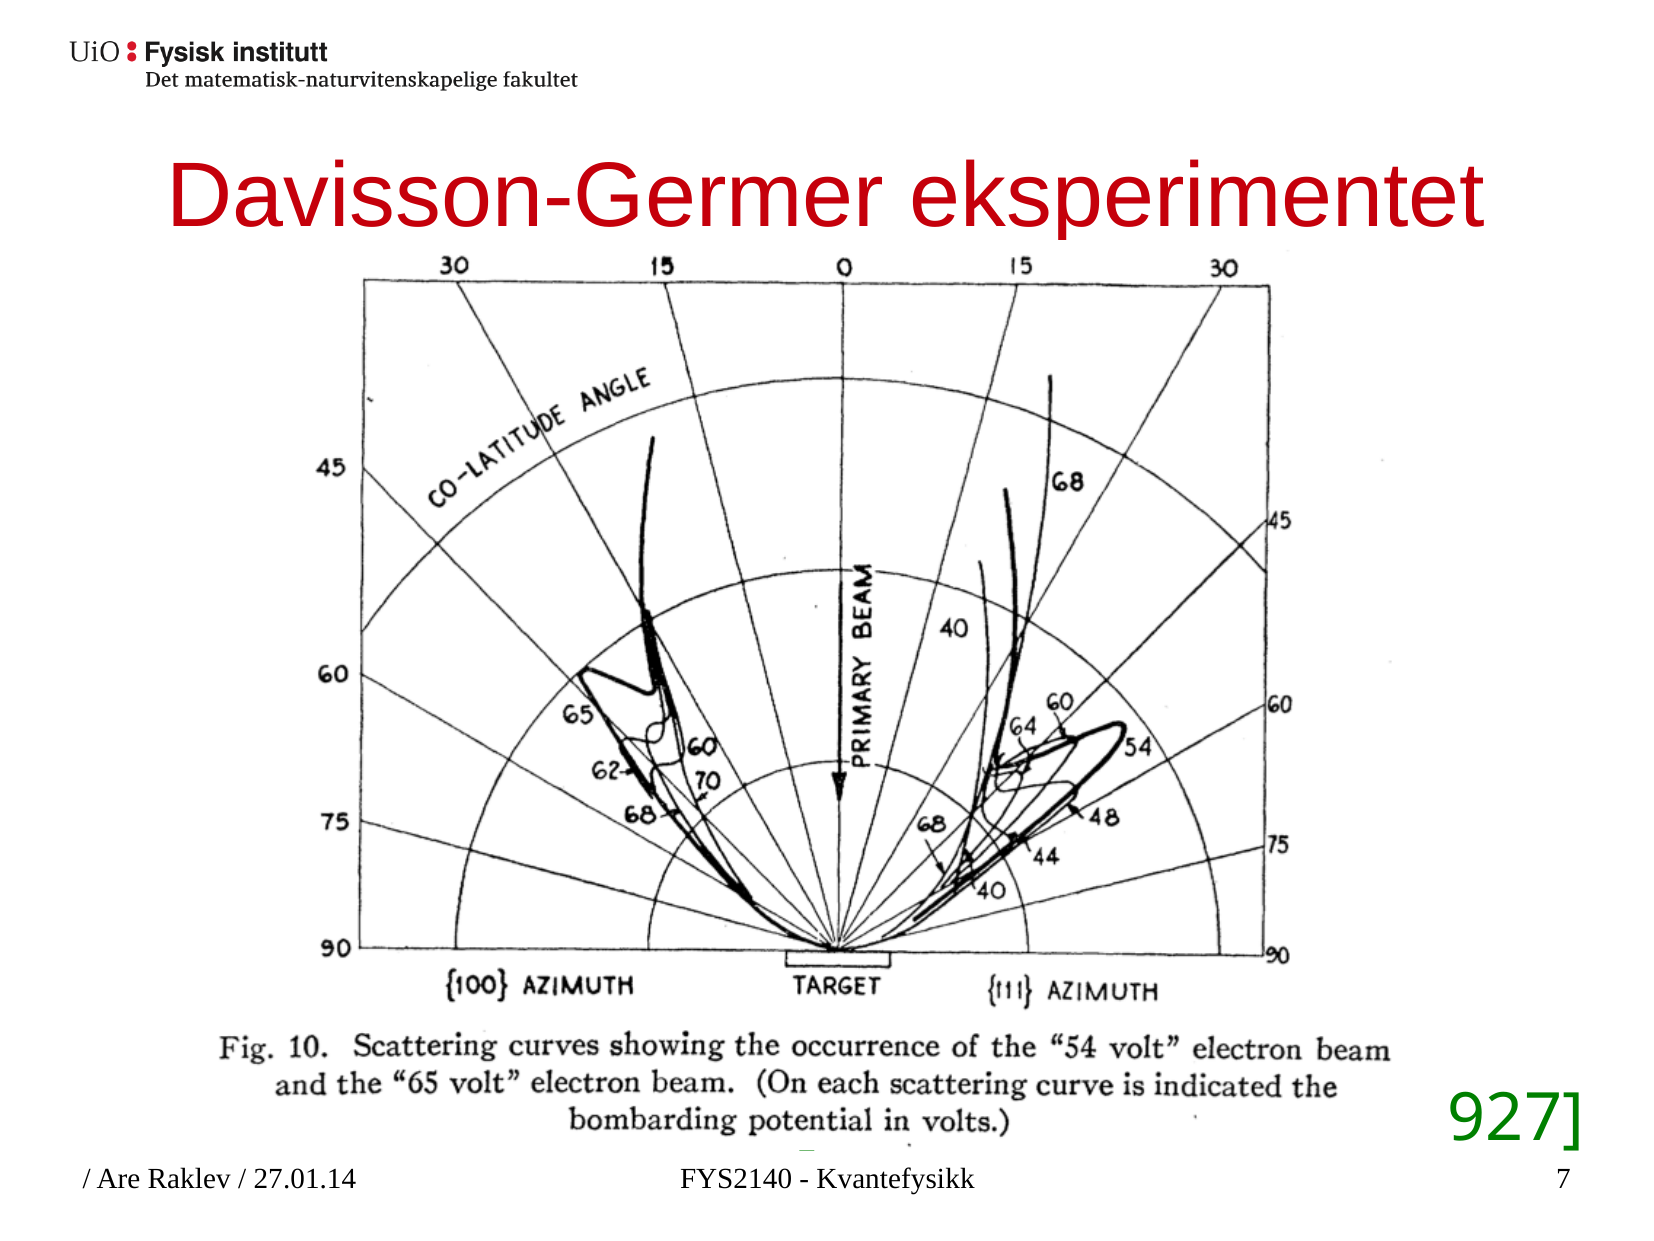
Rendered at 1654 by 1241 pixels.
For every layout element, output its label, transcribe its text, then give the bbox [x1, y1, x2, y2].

picture [180, 240, 1447, 1150]
picture [68, 37, 581, 93]
text_box [Davidson, Germer, 1927] [756, 1061, 1570, 1152]
title Davisson-Germer eksperimentet [82, 90, 1571, 298]
